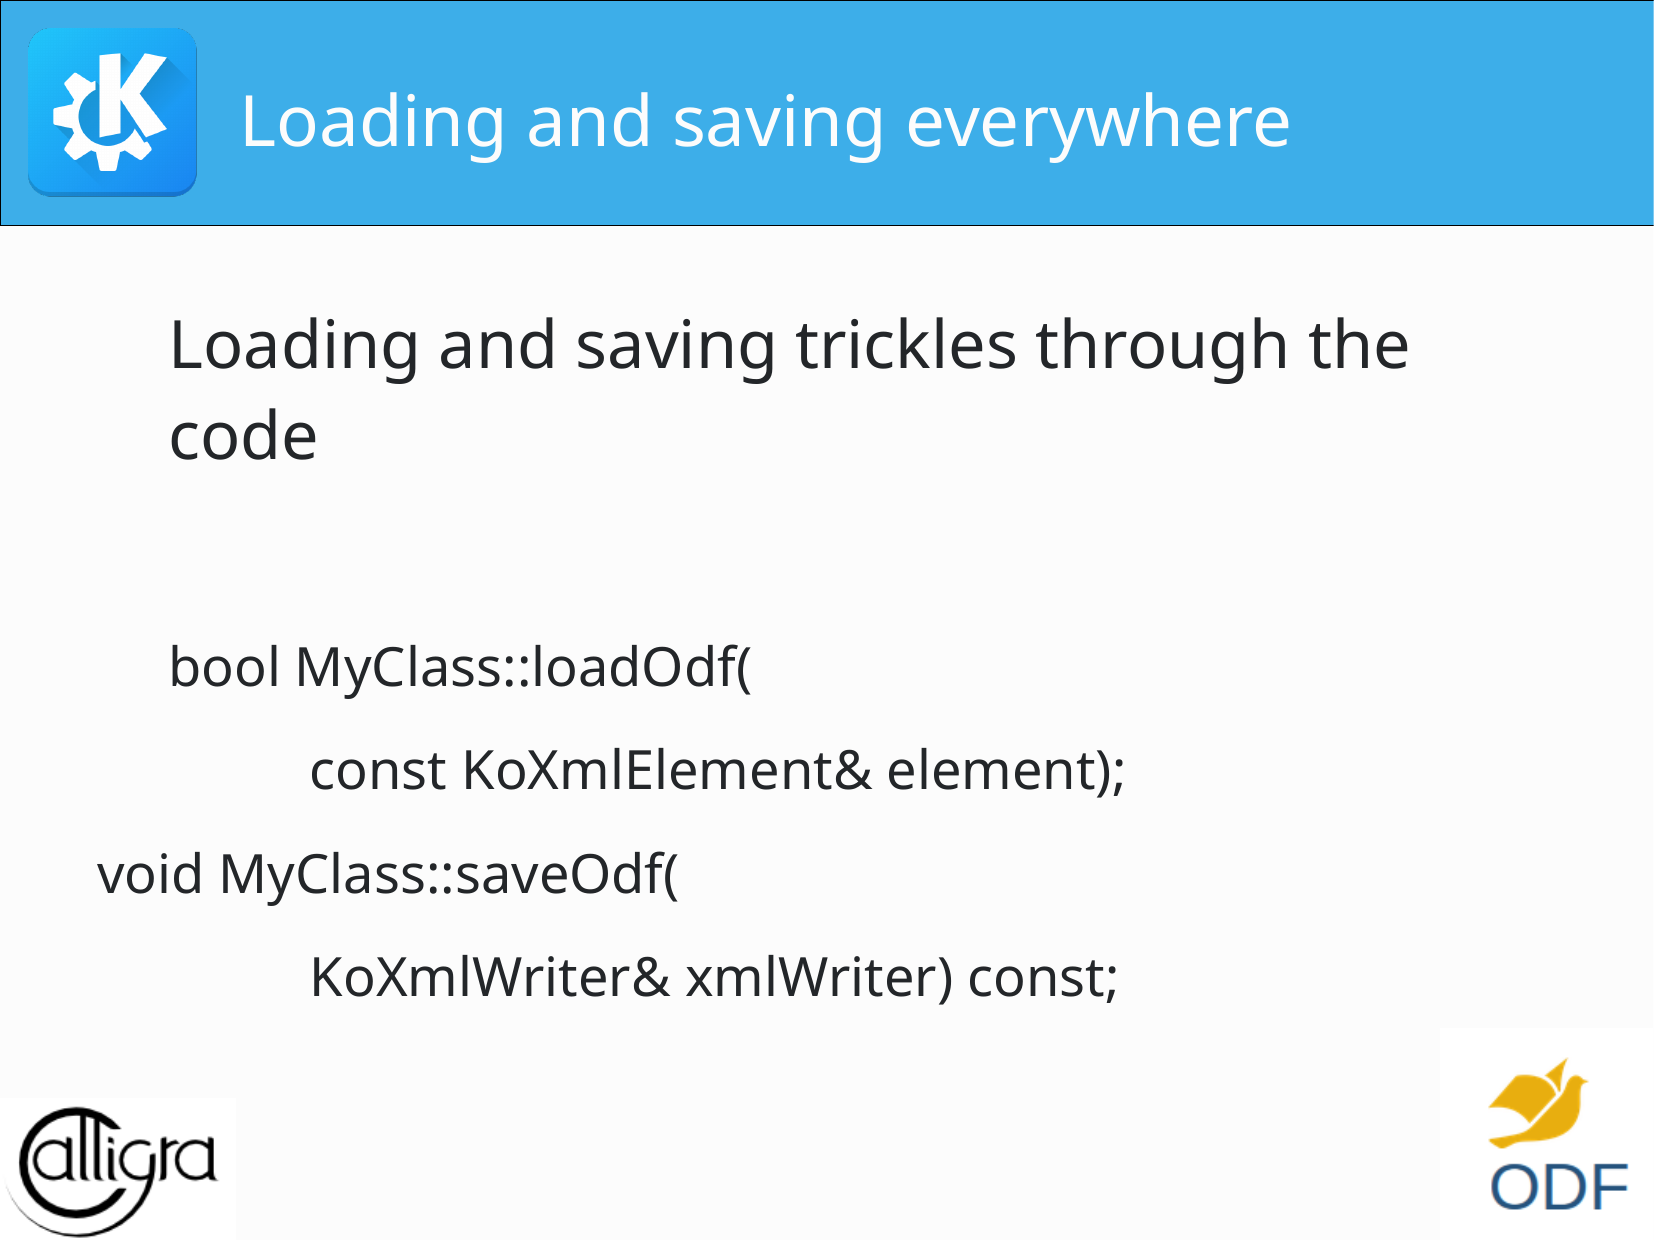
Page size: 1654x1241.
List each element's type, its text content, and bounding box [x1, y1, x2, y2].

title Loading and saving everywhere [225, 14, 1575, 222]
picture [1440, 1028, 1654, 1241]
picture [0, 1098, 237, 1241]
list Loading and saving trickles through the code bool MyClass::loadOdf( const KoXmlElement& element); void MyClass::saveOdf( KoXmlWriter& xmlWriter) const; [82, 290, 1571, 1010]
picture [11, 11, 213, 213]
